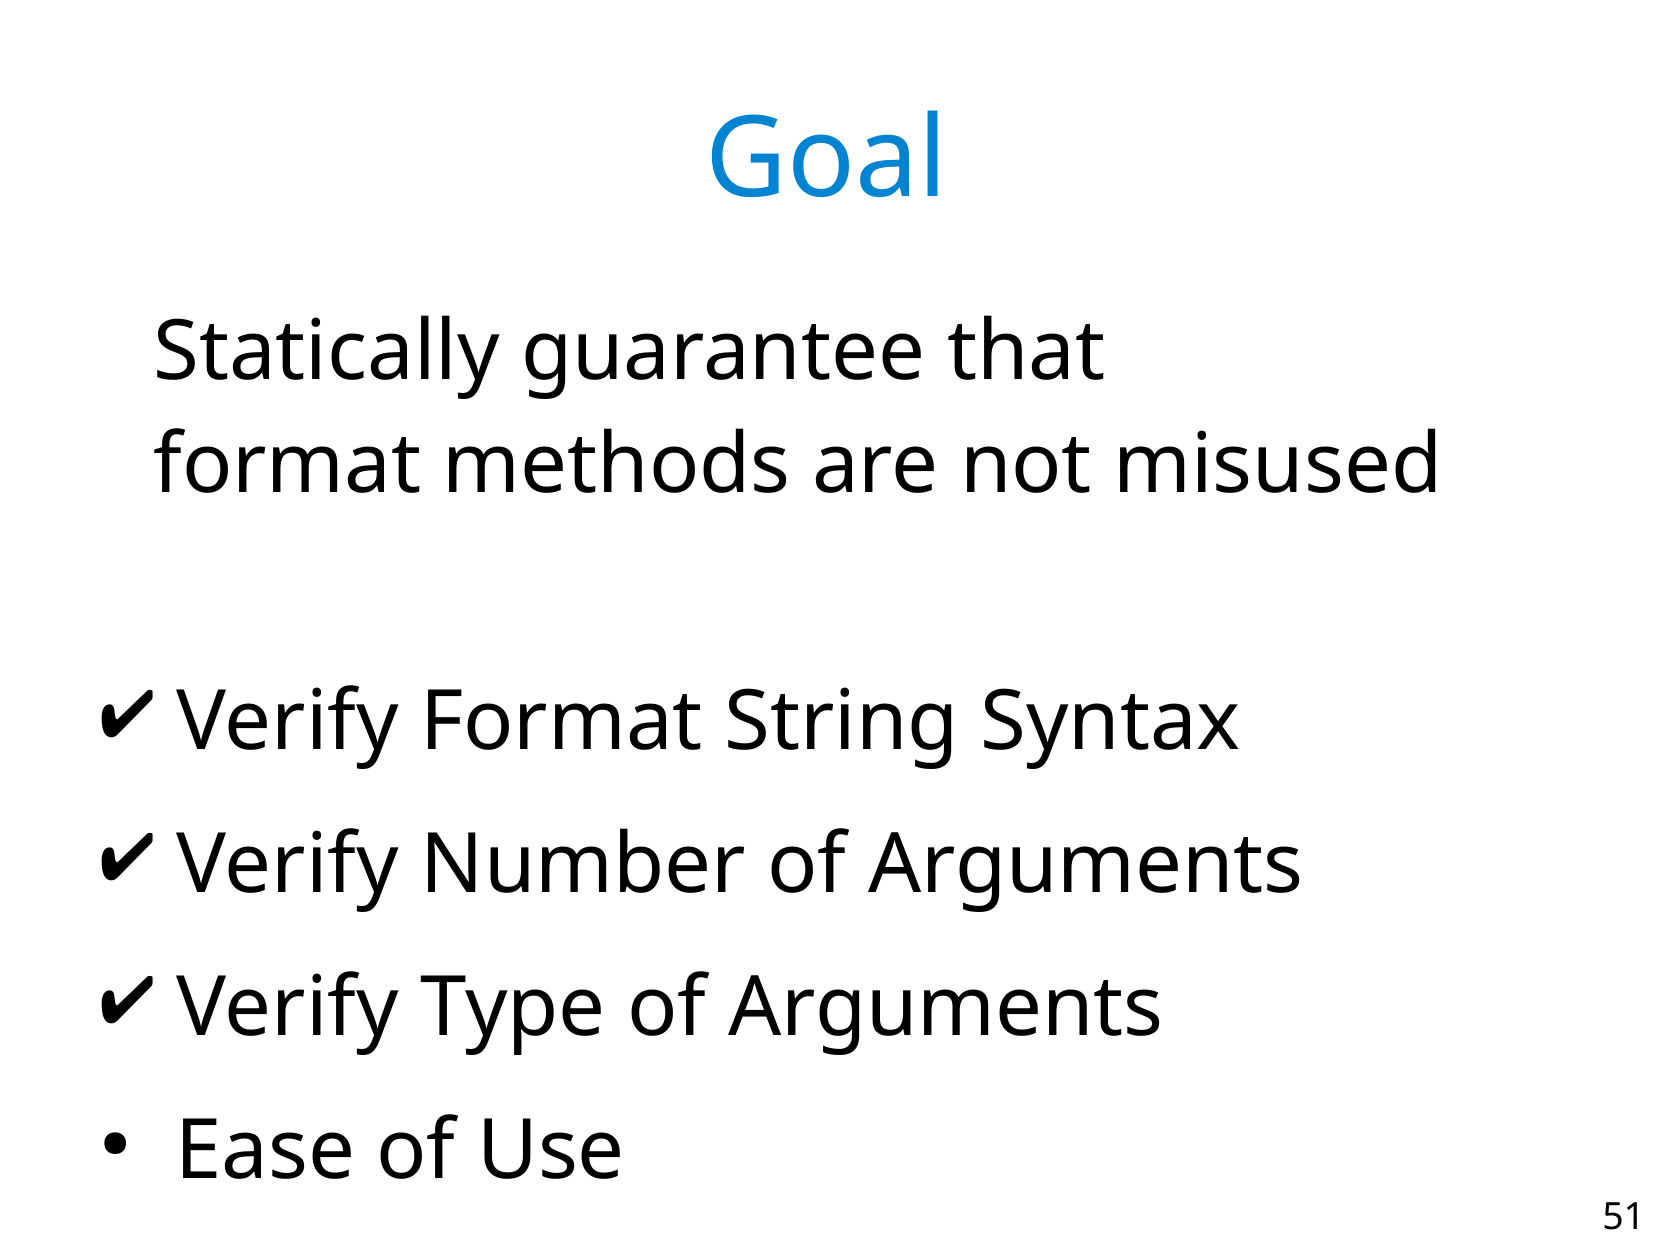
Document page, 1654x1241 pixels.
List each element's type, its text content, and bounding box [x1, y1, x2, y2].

list Statically guarantee that format methods are not misused Verify Format String Syntax Verify Number of Arguments Verify Type of Arguments Ease of Use [82, 290, 1571, 1241]
title Goal [82, 49, 1571, 257]
